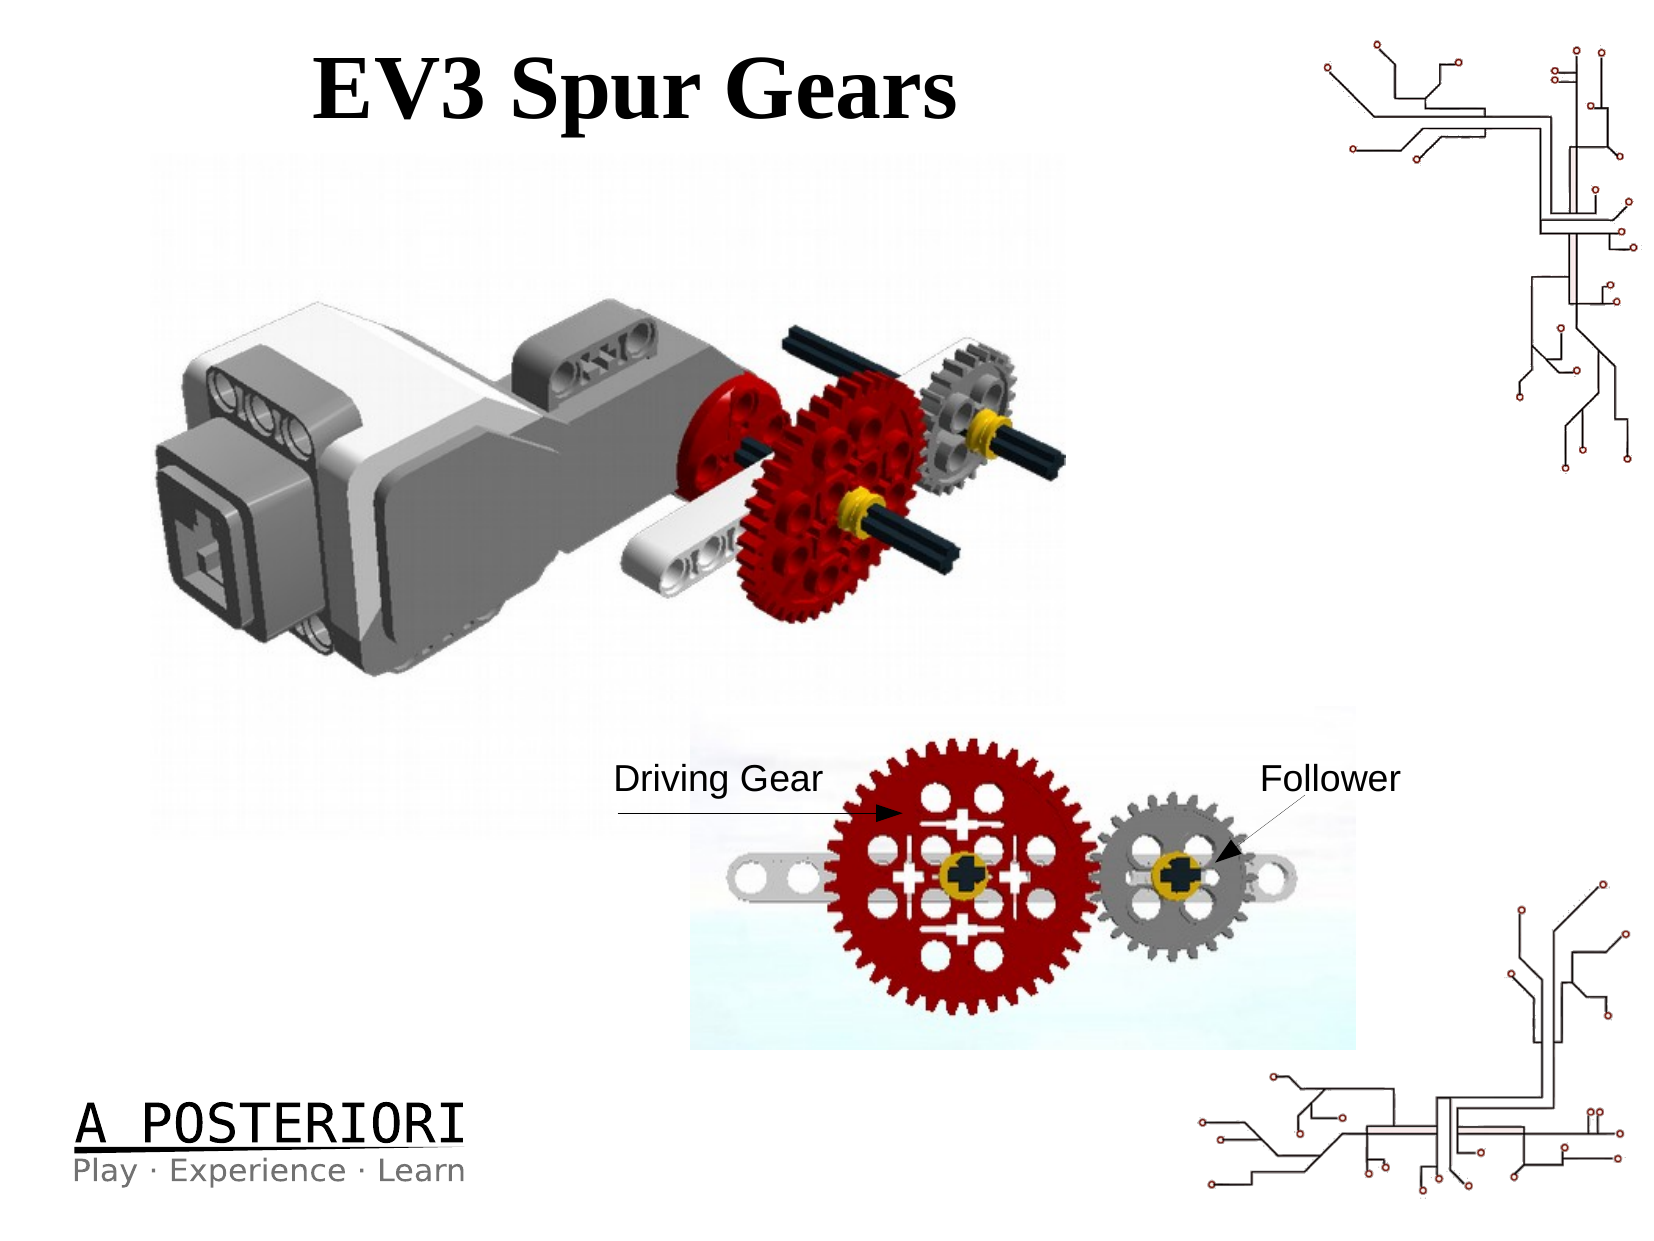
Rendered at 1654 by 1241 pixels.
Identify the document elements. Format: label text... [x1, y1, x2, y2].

text_box Driving Gear [598, 750, 841, 807]
text_box Follower [1245, 750, 1487, 807]
picture [150, 153, 1636, 1201]
picture [1305, 35, 1643, 496]
title EV3 Spur Gears [11, 0, 1261, 190]
picture [73, 1101, 466, 1189]
